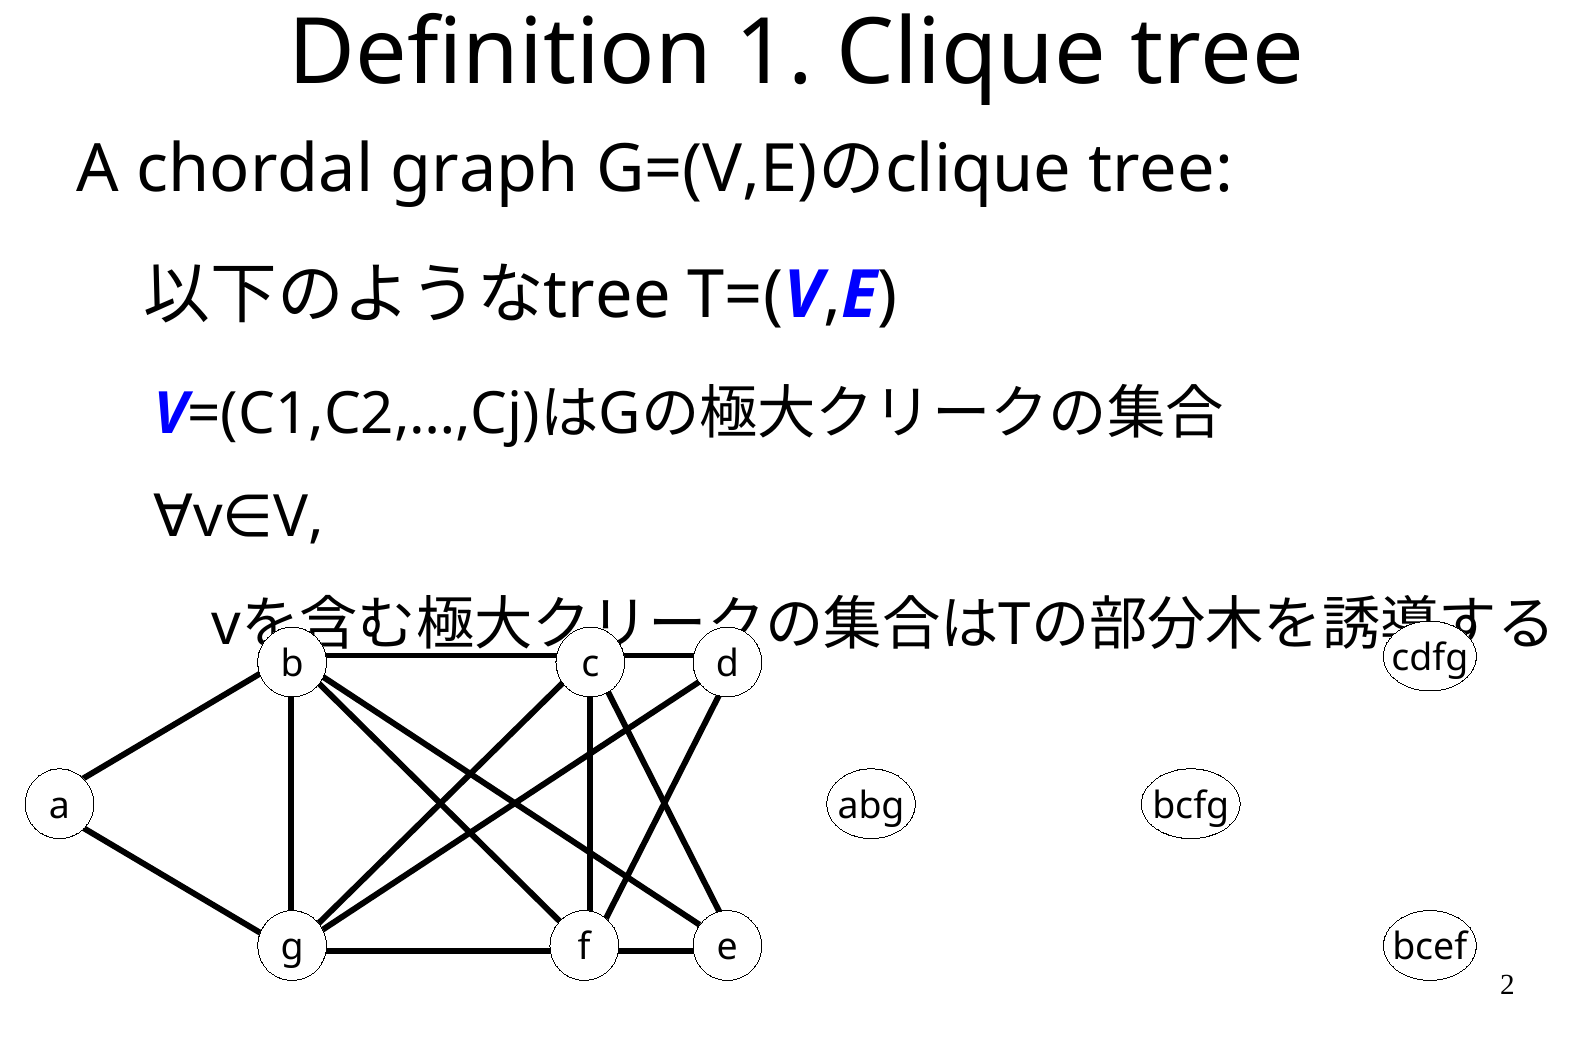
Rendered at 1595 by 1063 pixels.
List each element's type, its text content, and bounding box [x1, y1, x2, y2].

text_box c [555, 627, 625, 697]
text_box cdfg [1383, 621, 1477, 691]
text_box a [25, 768, 94, 839]
text_box bcfg [1141, 768, 1241, 839]
text_box b [257, 627, 327, 697]
text_box d [693, 627, 762, 697]
title Definition 1. Clique tree [79, 0, 1515, 138]
text_box bcef [1383, 910, 1477, 981]
text_box e [693, 910, 762, 981]
list A chordal graph G=(V,E)のclique tree: 以下のようなtree T=(V,E) V=(C1,C2,…,Cj)はGの極大クリークの集合 ∀v∈V, vを含む極大クリークの集合はTの部分木を誘導する [59, 113, 1565, 552]
text_box abg [826, 768, 916, 839]
text_box f [549, 910, 619, 981]
text_box g [257, 910, 327, 981]
